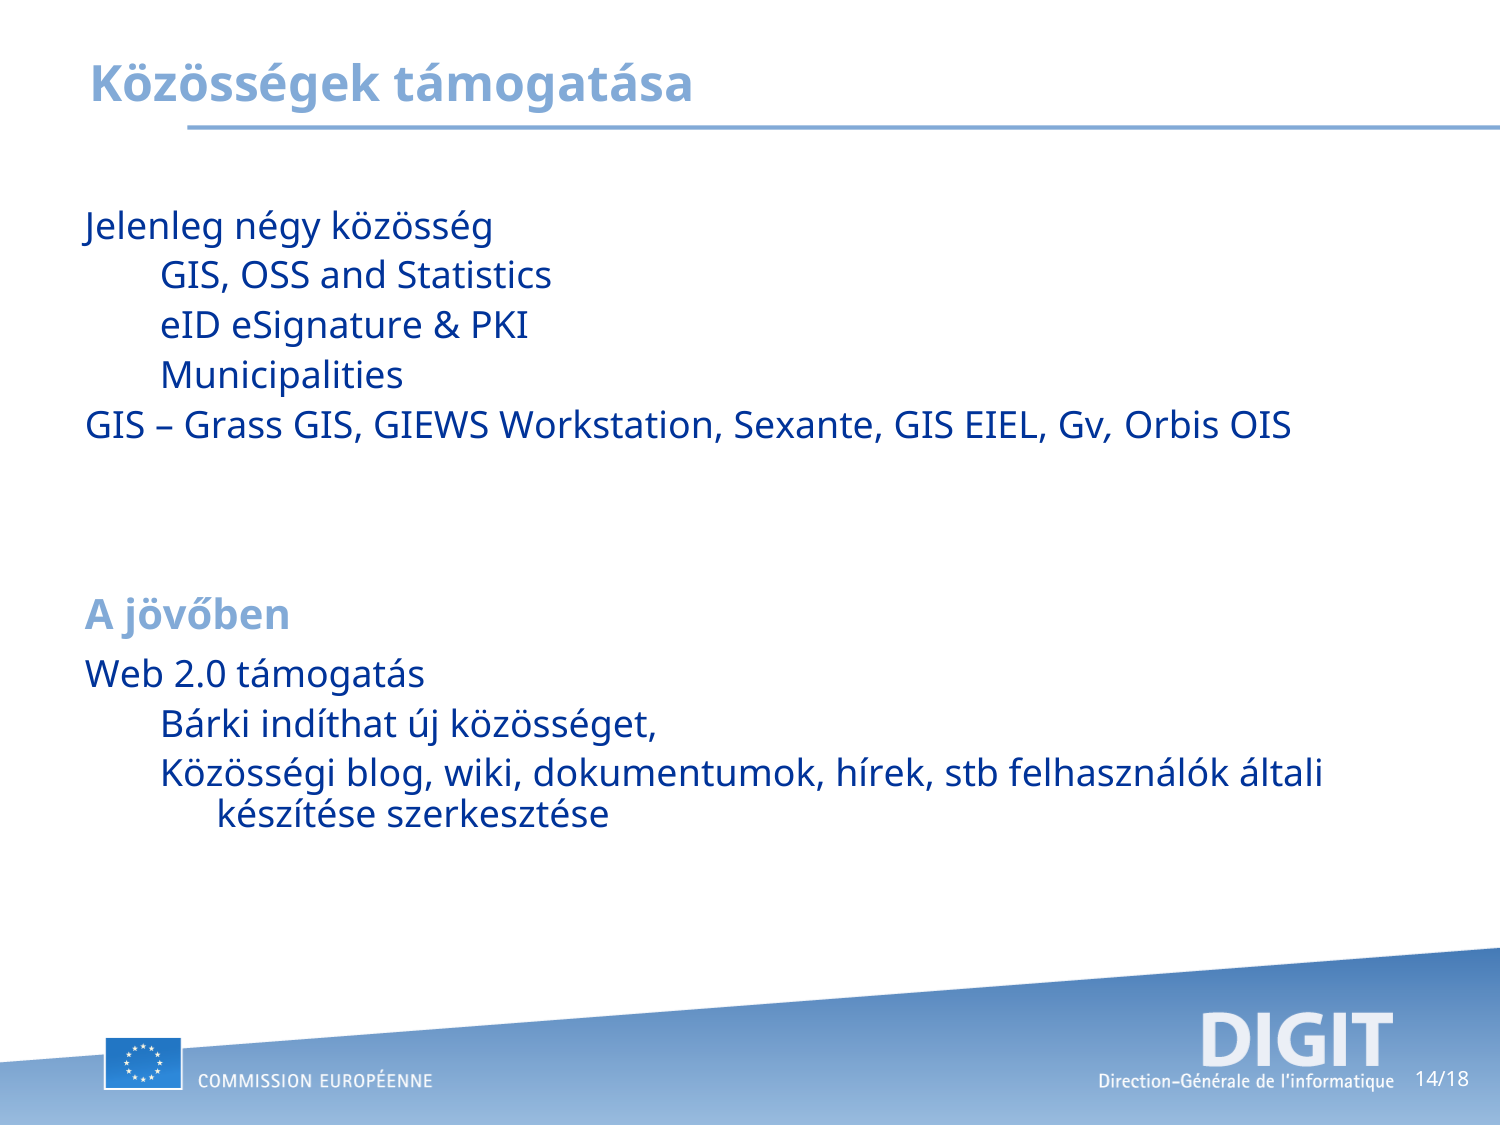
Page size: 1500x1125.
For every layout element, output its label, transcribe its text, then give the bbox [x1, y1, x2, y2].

picture [0, 0, 1500, 1125]
title Közösségek támogatása [75, 45, 1426, 233]
text_box Jelenleg négy közösség GIS, OSS and Statistics eID eSignature & PKI Municipalities GIS – Grass GIS, GIEWS Workstation, Sexante, GIS EIEL, Gv, Orbis OIS Web 2.0 támogatás Bárki indíthat új közösséget, Közösségi blog, wiki, dokumentumok, hírek, stb felhasználók általi készítése szerkesztése [70, 199, 1421, 942]
